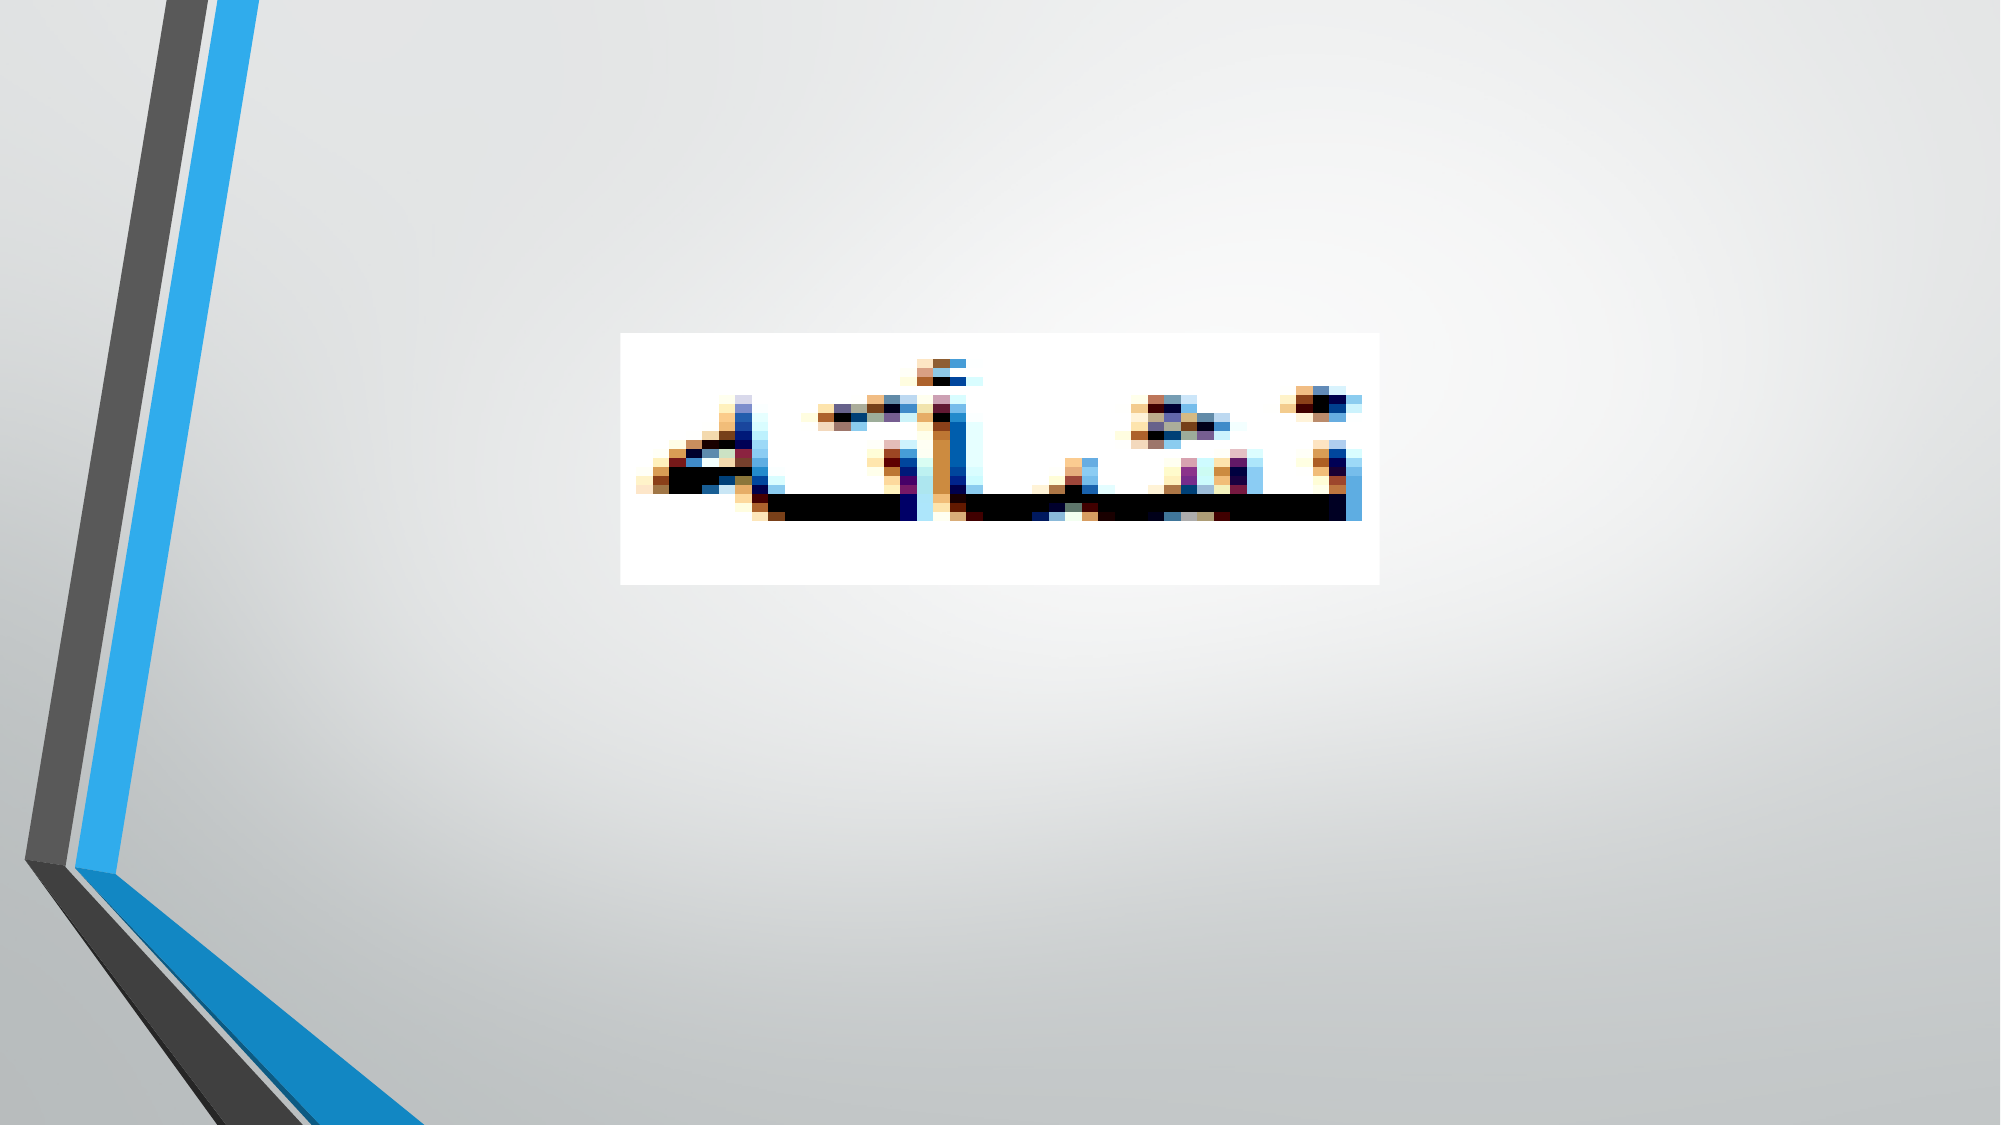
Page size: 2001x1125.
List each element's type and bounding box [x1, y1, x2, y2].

picture [620, 333, 1380, 585]
